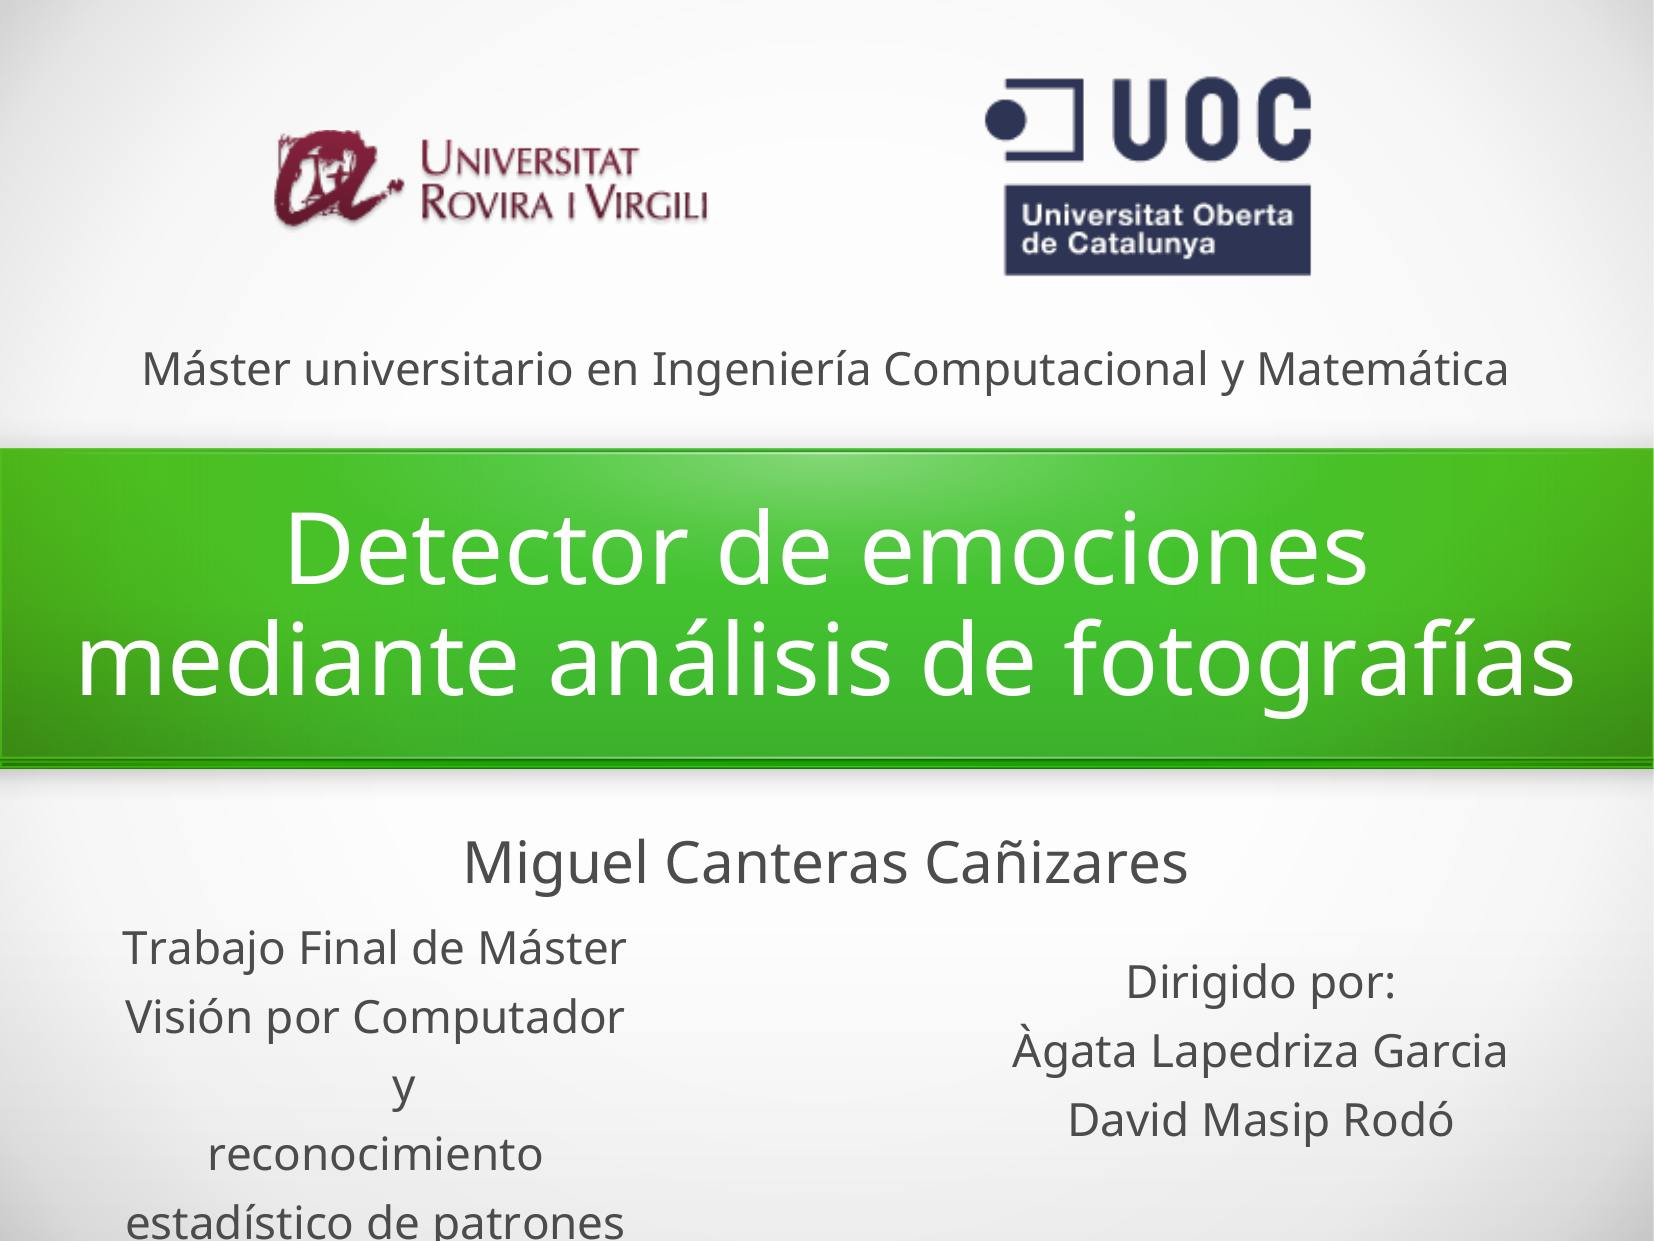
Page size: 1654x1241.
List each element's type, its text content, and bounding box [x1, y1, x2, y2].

picture [440, 1217, 453, 1236]
picture [0, 0, 1654, 1241]
title Detector de emociones mediante análisis de fotografías [59, 490, 1595, 723]
text_box Máster universitario en Ingeniería Computacional y Matemática [82, 272, 1570, 449]
text_box Trabajo Final de Máster Visión por Computador y reconocimiento estadístico de patrones [107, 946, 644, 1208]
subtitle Miguel Canteras Cañizares [82, 763, 1570, 940]
text_box Dirigido por: Àgata Lapedriza Garcia David Masip Rodó [993, 946, 1530, 1139]
